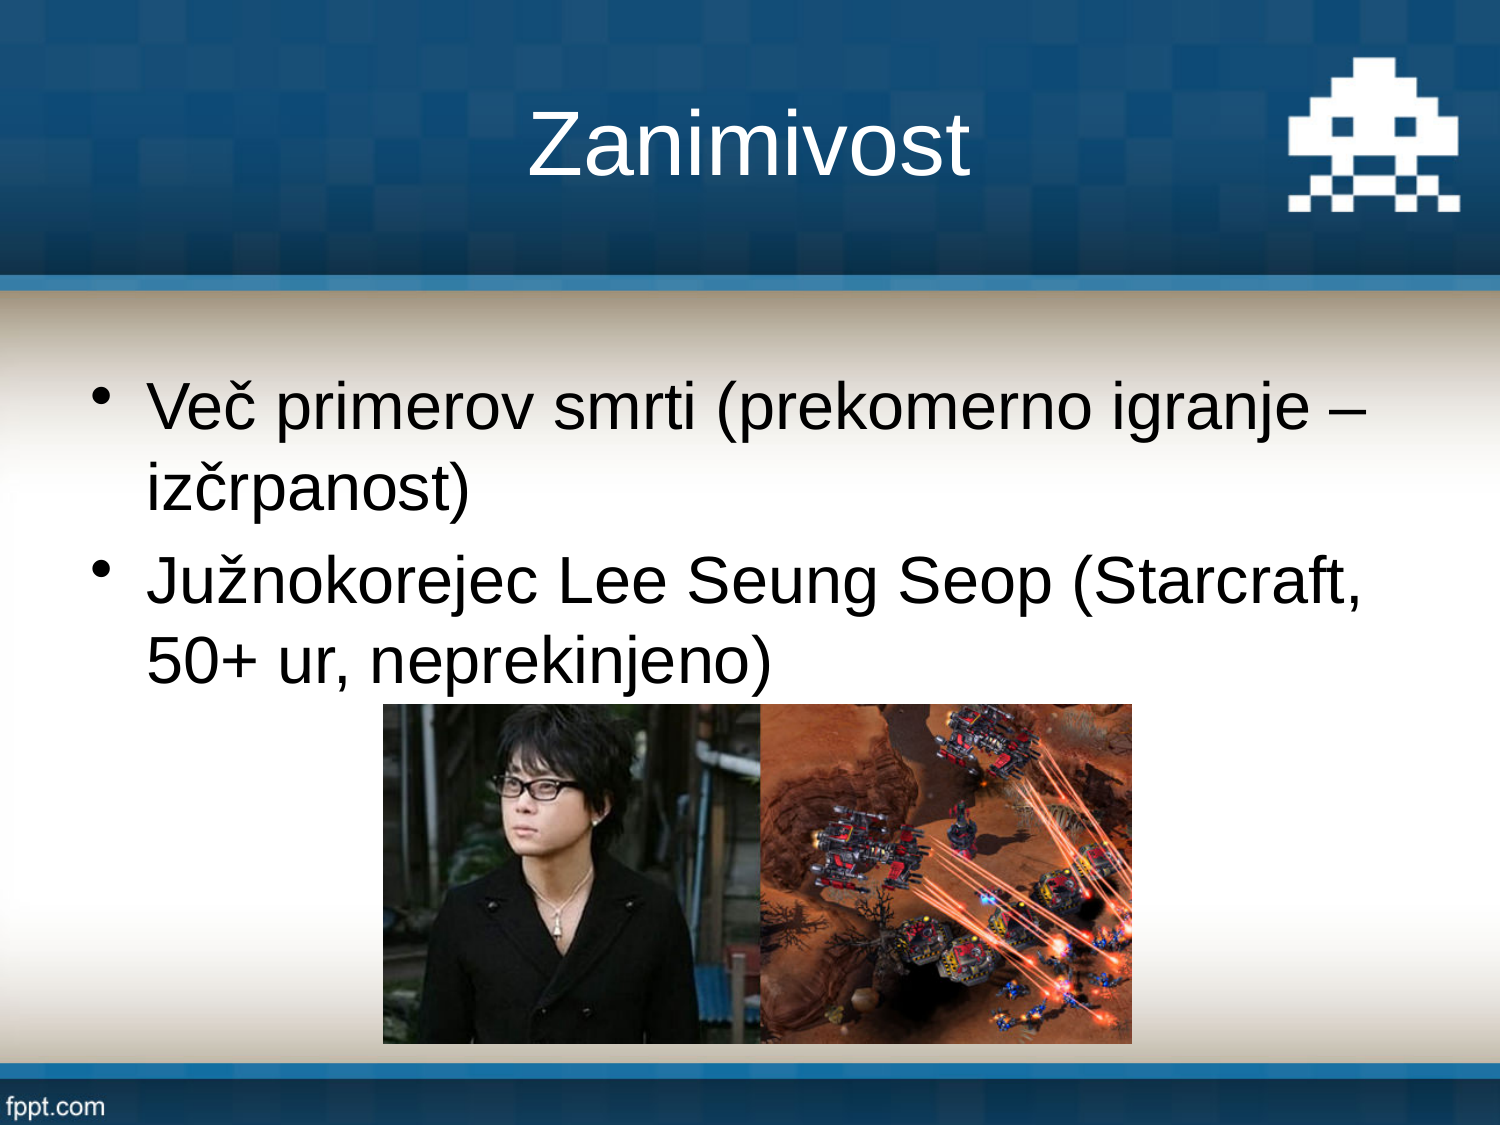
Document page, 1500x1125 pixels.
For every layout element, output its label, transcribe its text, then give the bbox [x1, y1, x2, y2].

title Zanimivost [75, 45, 1425, 233]
list Več primerov smrti (prekomerno igranje – izčrpanost) Južnokorejec Lee Seung Seop (Starcraft, 50+ ur, neprekinjeno) [75, 262, 1425, 1005]
picture [0, 0, 1500, 1125]
